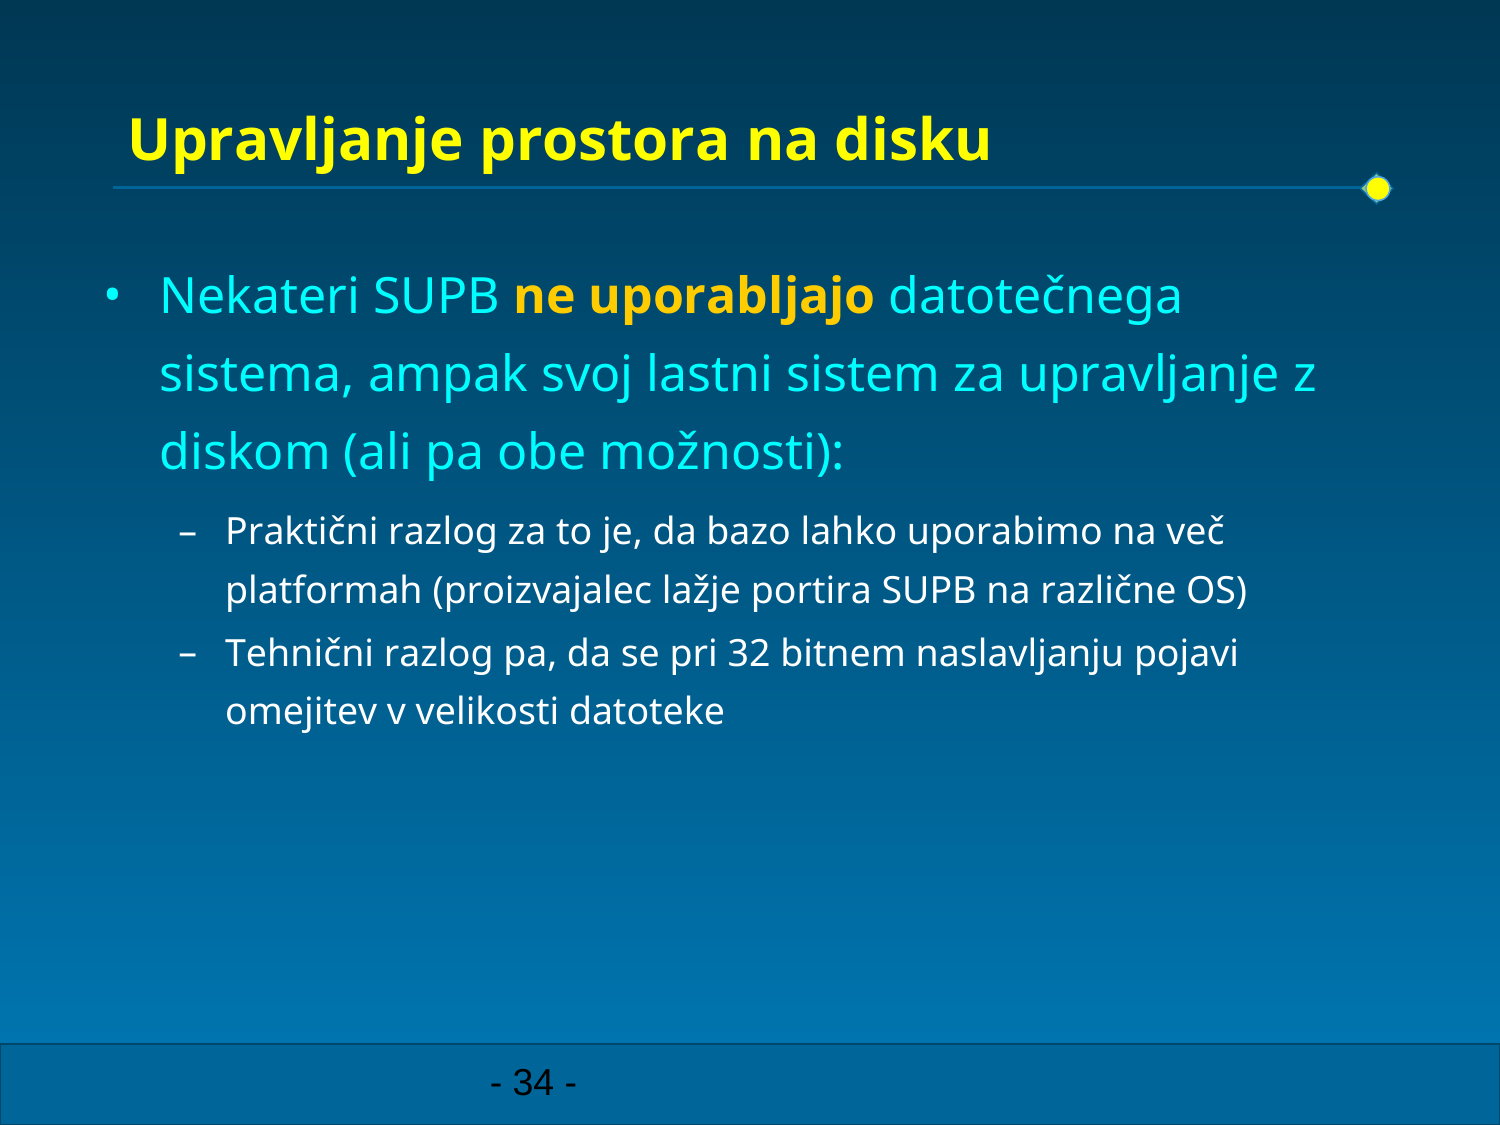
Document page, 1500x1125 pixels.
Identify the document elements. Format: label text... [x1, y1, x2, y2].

title Upravljanje prostora na disku [112, 94, 1388, 181]
list Nekateri SUPB ne uporabljajo datotečnega sistema, ampak svoj lastni sistem za upravljanje z diskom (ali pa obe možnosti): Praktični razlog za to je, da bazo lahko uporabimo na več platformah (proizvajalec lažje portira SUPB na različne OS) Tehnični razlog pa, da se pri 32 bitnem naslavljanju pojavi omejitev v velikosti datoteke [88, 237, 1364, 963]
